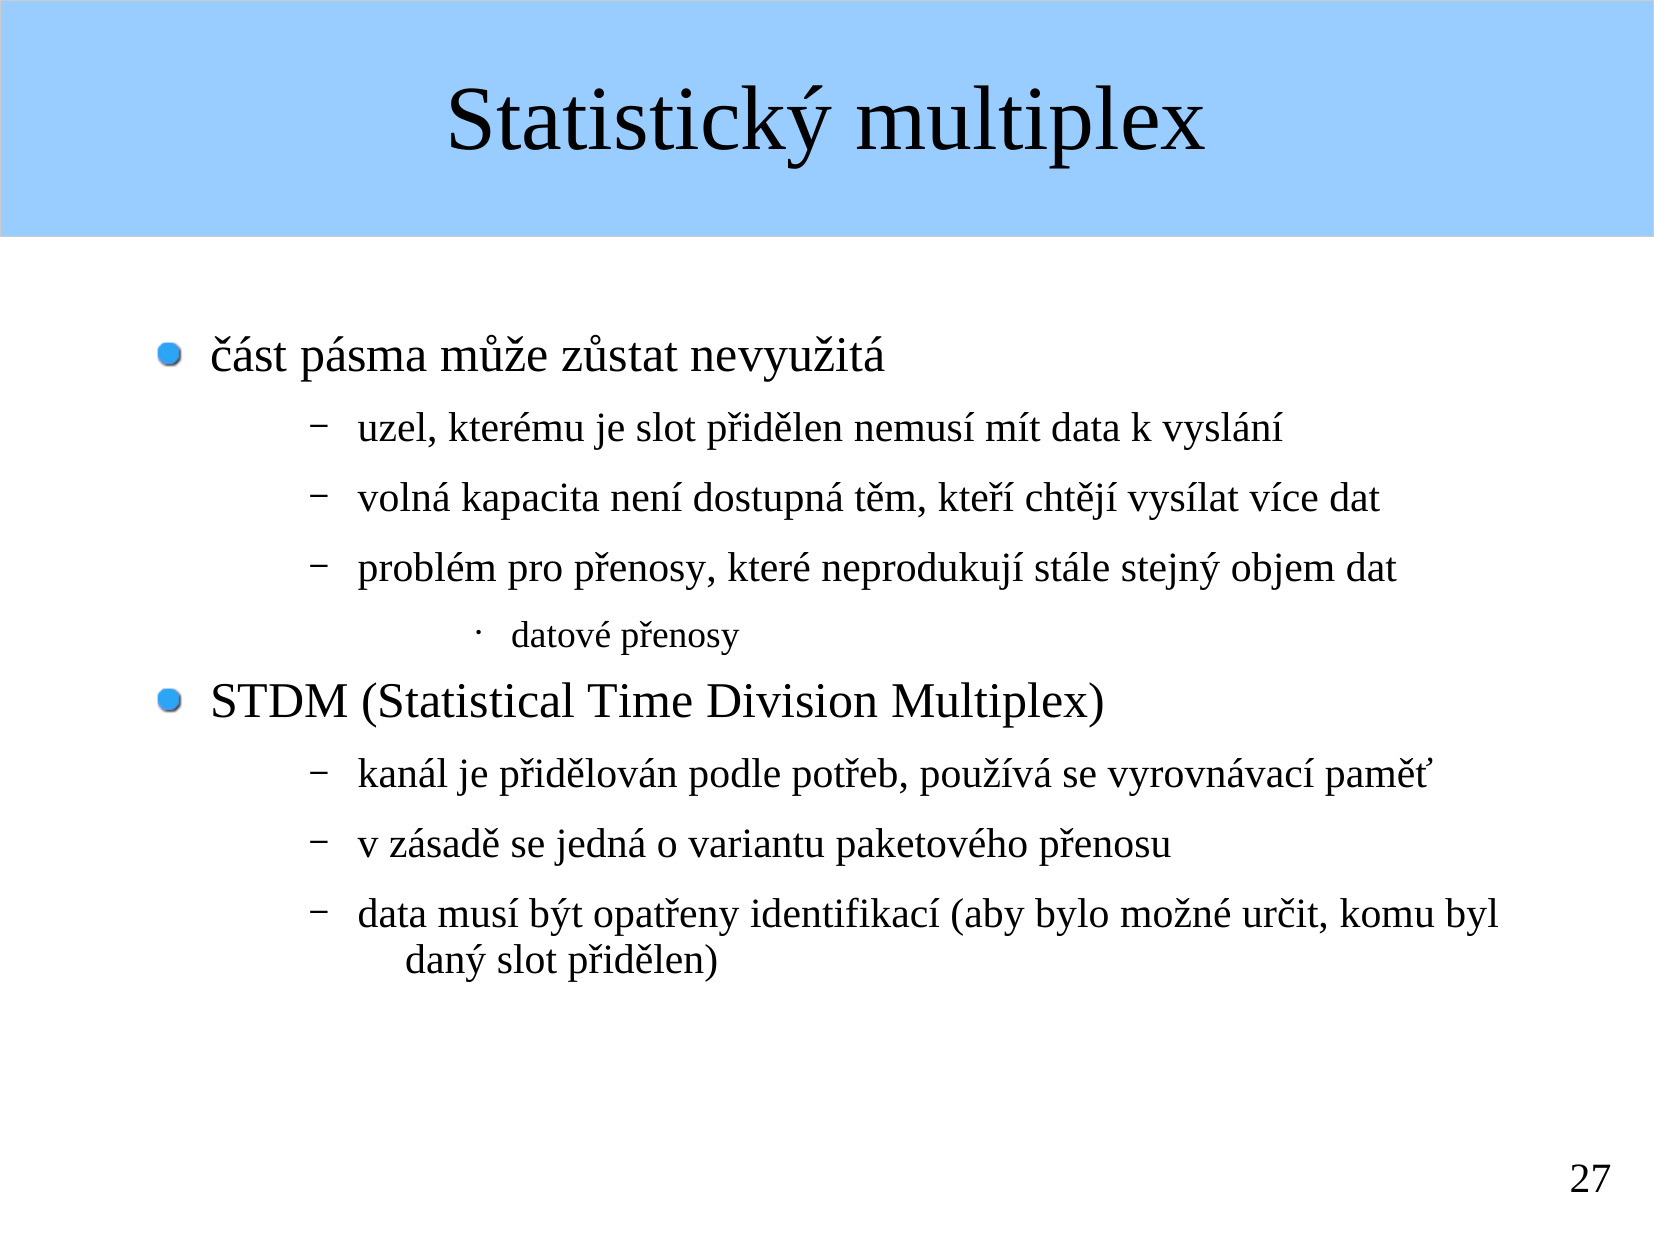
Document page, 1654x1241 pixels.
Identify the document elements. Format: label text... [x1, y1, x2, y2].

title Statistický multiplex [0, 0, 1654, 237]
list část pásma může zůstat nevyužitá uzel, kterému je slot přidělen nemusí mít data k vyslání volná kapacita není dostupná těm, kteří chtějí vysílat více dat problém pro přenosy, které neprodukují stále stejný objem dat datové přenosy STDM (Statistical Time Division Multiplex) kanál je přidělován podle potřeb, používá se vyrovnávací paměť v zásadě se jedná o variantu paketového přenosu data musí být opatřeny identifikací (aby bylo možné určit, komu byl daný slot přidělen) [121, 327, 1534, 1222]
